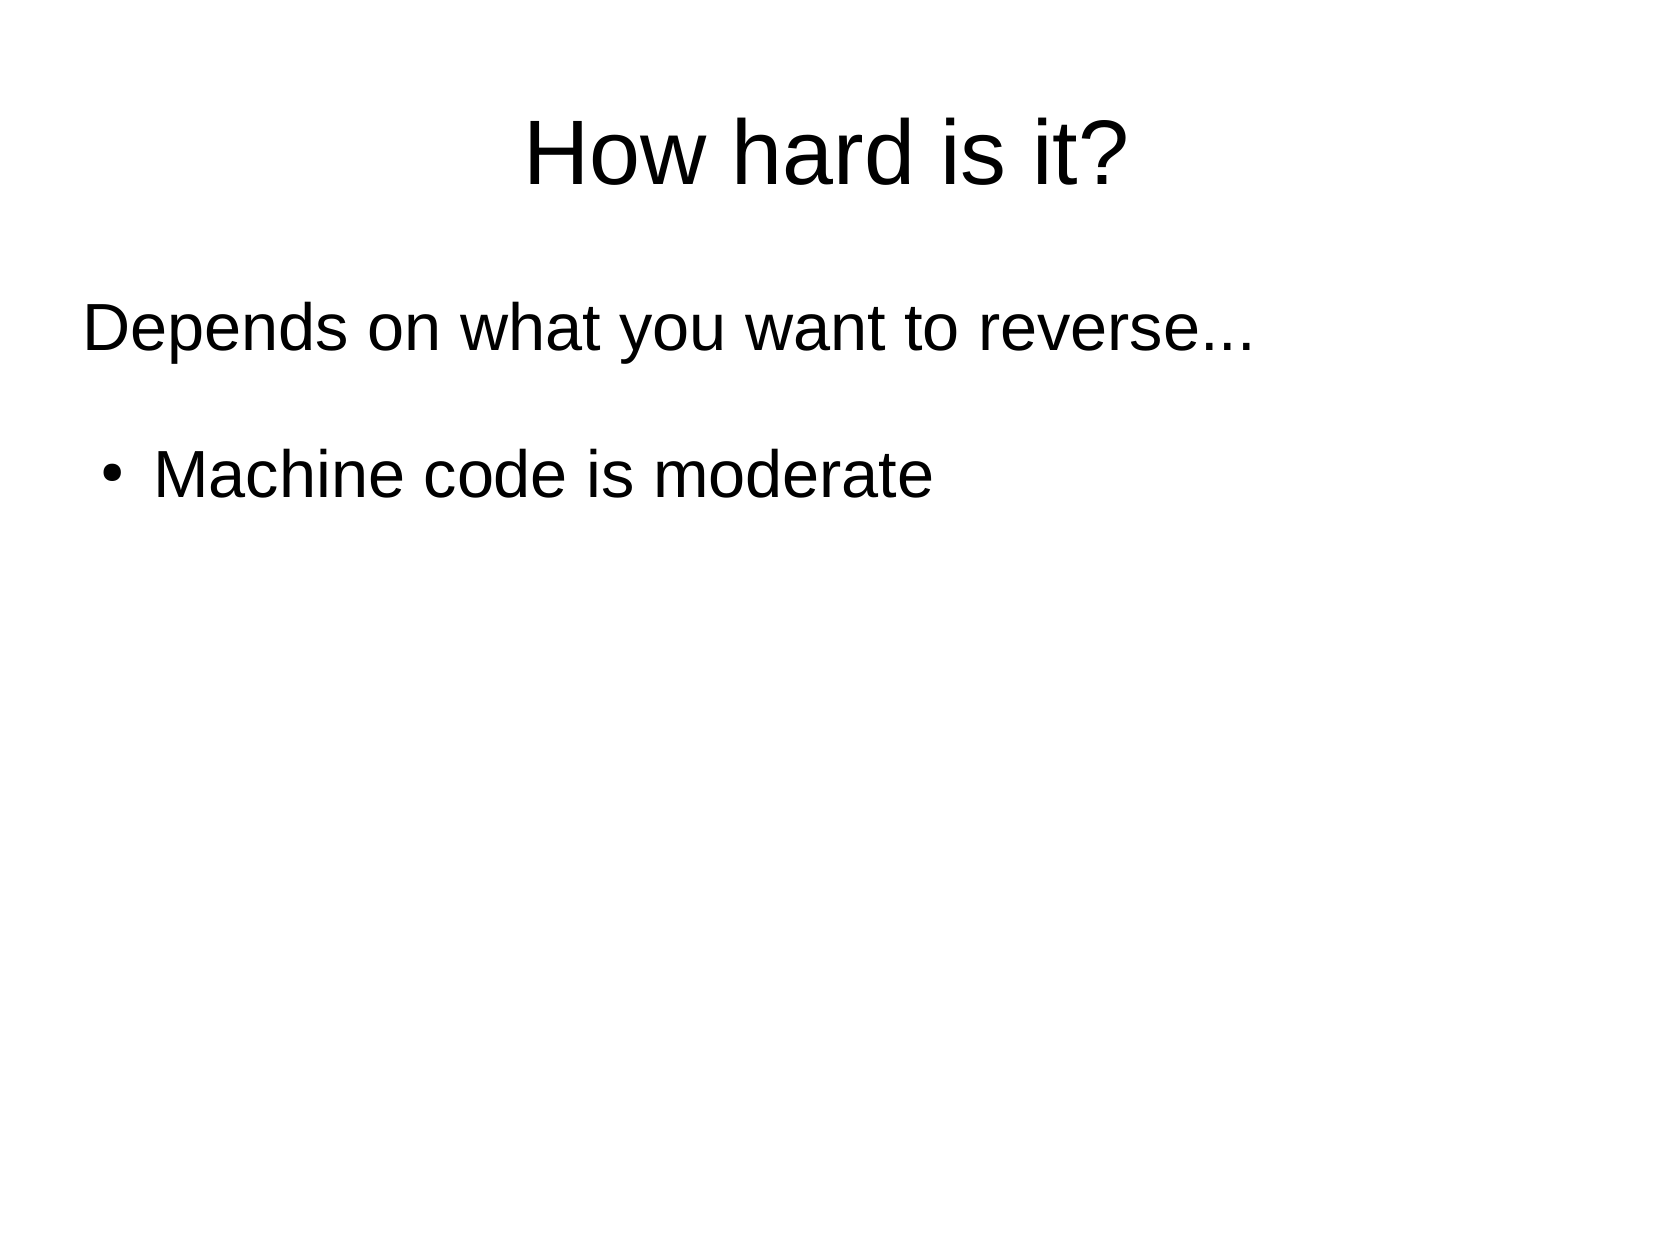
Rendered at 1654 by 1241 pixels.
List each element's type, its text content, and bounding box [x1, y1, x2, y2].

list Depends on what you want to reverse... [82, 290, 1571, 426]
list Machine code is moderate [82, 437, 1571, 1010]
title How hard is it? [82, 49, 1571, 257]
